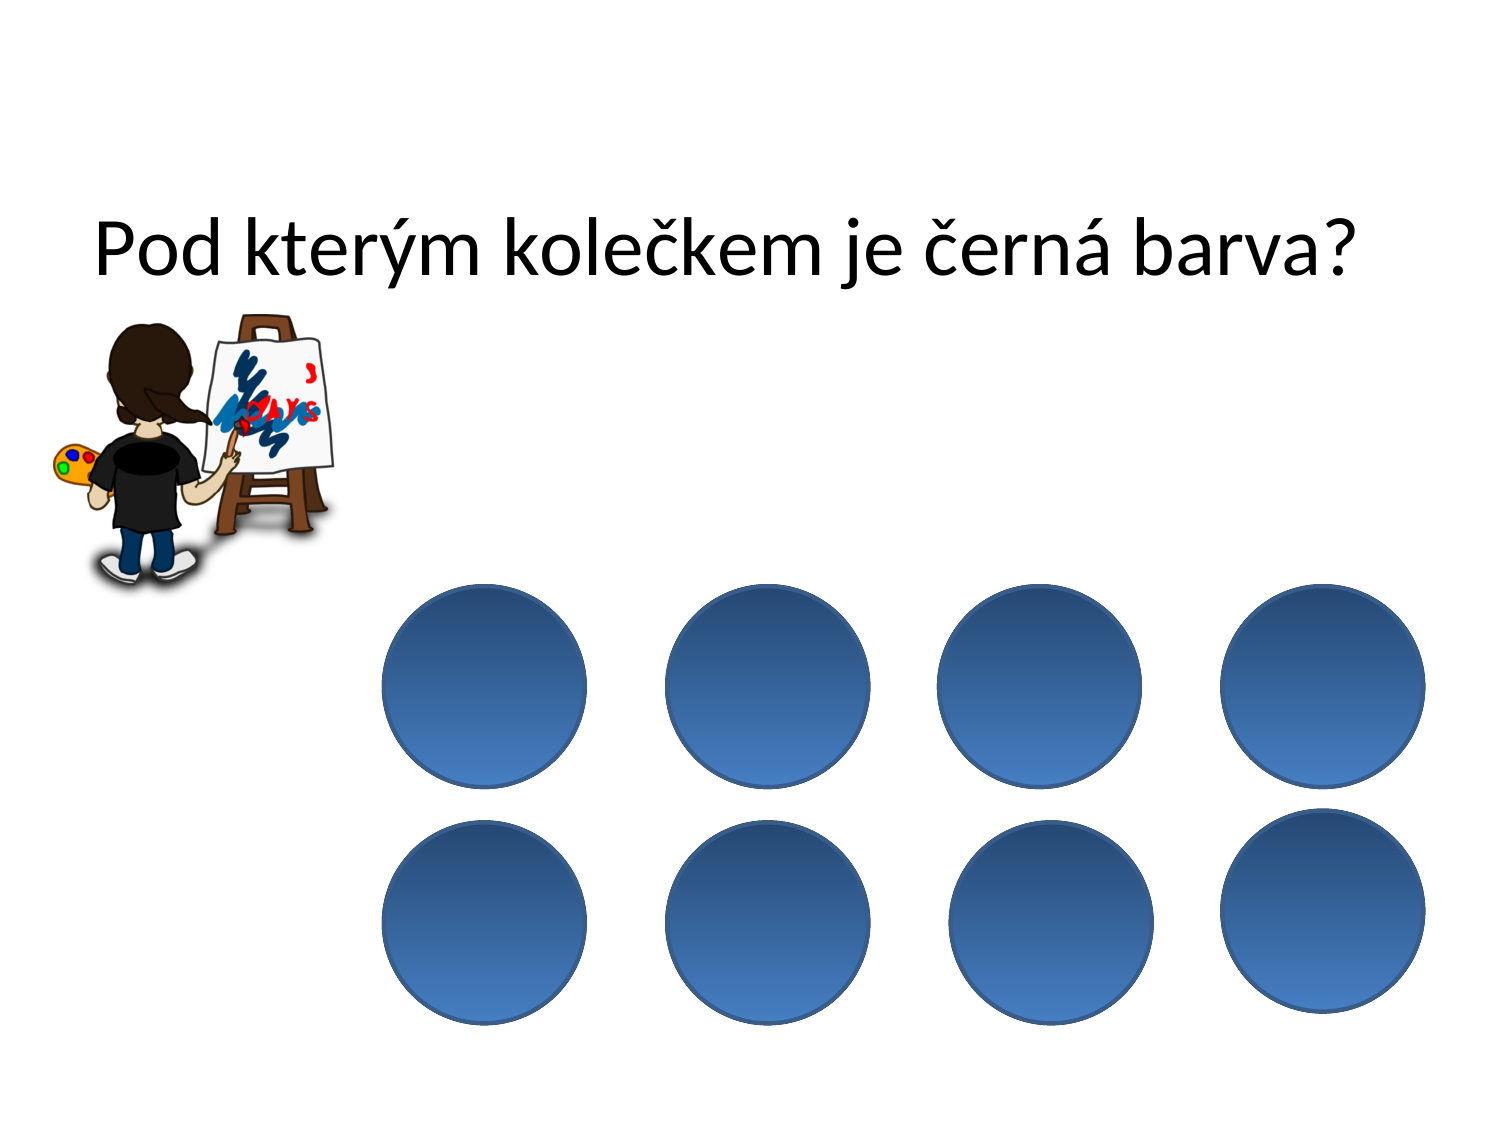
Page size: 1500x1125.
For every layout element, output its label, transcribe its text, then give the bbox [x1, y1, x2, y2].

text_box [950, 822, 1152, 1024]
text_box [383, 586, 585, 788]
text_box Pod kterým kolečkem je černá barva? [78, 184, 1377, 301]
picture [53, 314, 343, 601]
text_box [383, 822, 585, 1024]
text_box [1222, 810, 1424, 1012]
text_box [1222, 586, 1424, 788]
text_box [667, 822, 869, 1024]
text_box [667, 586, 869, 788]
text_box [939, 586, 1140, 788]
